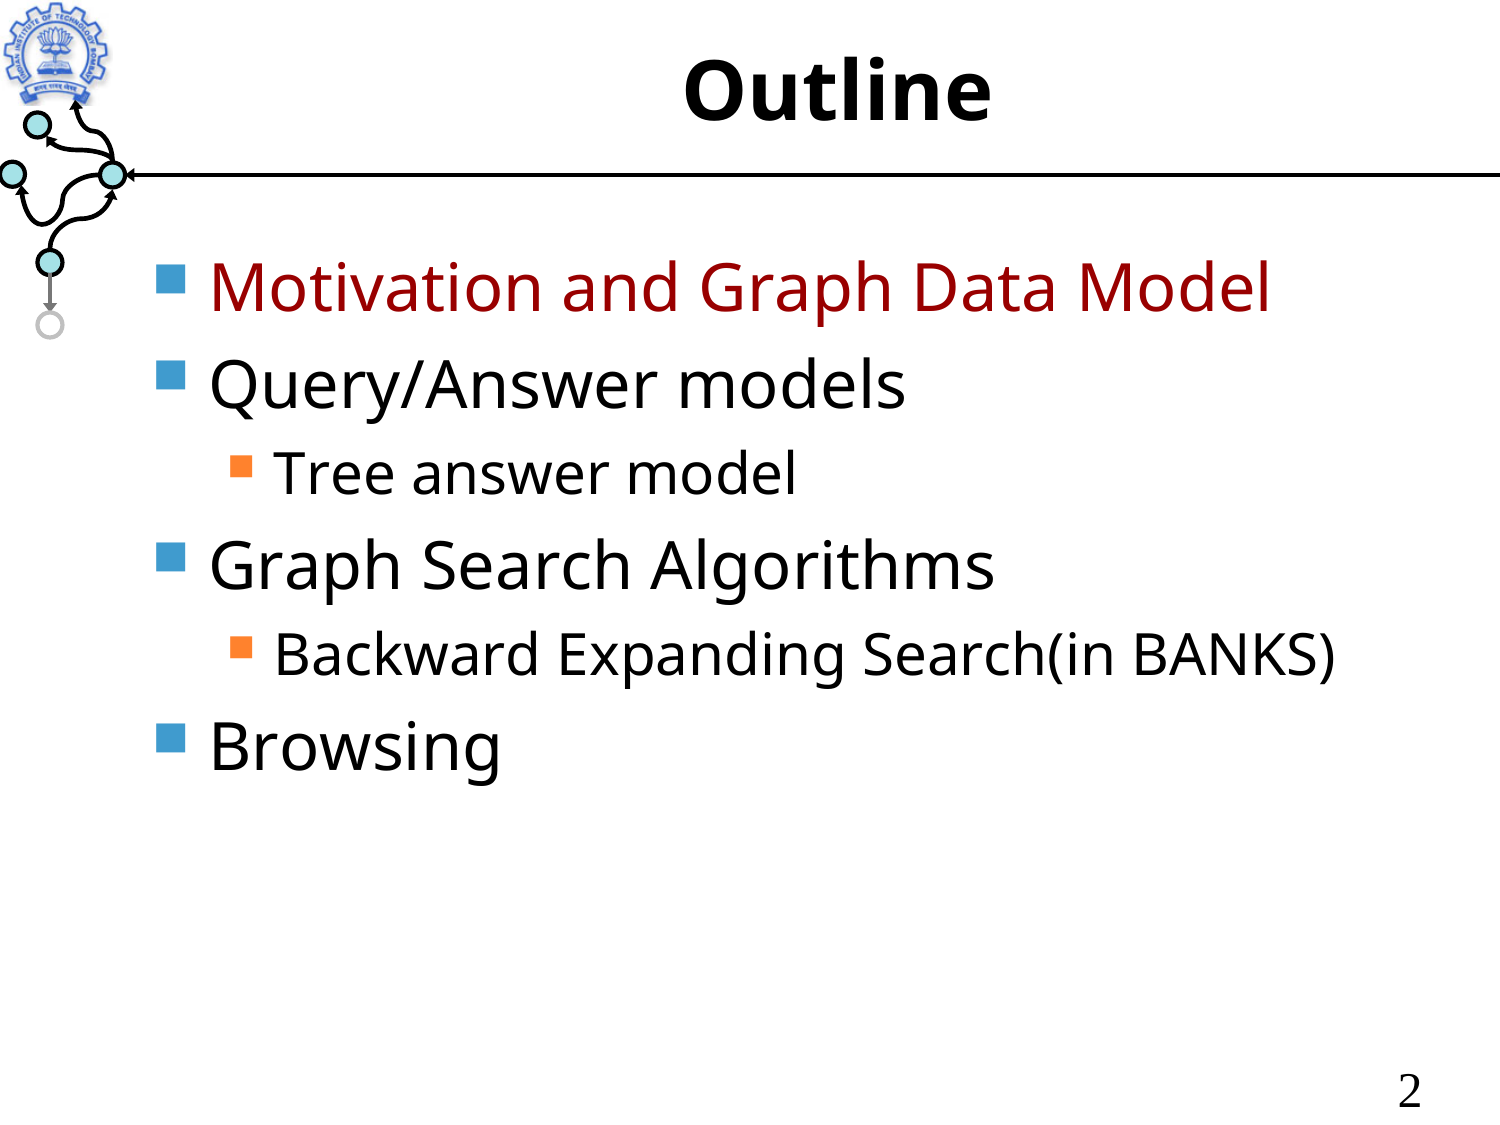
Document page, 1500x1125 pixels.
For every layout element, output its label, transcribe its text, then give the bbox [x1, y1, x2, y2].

title Outline [200, 12, 1476, 163]
picture [0, 0, 113, 106]
list Motivation and Graph Data Model Query/Answer models Tree answer model Graph Search Algorithms Backward Expanding Search(in BANKS) Browsing [137, 237, 1450, 1063]
